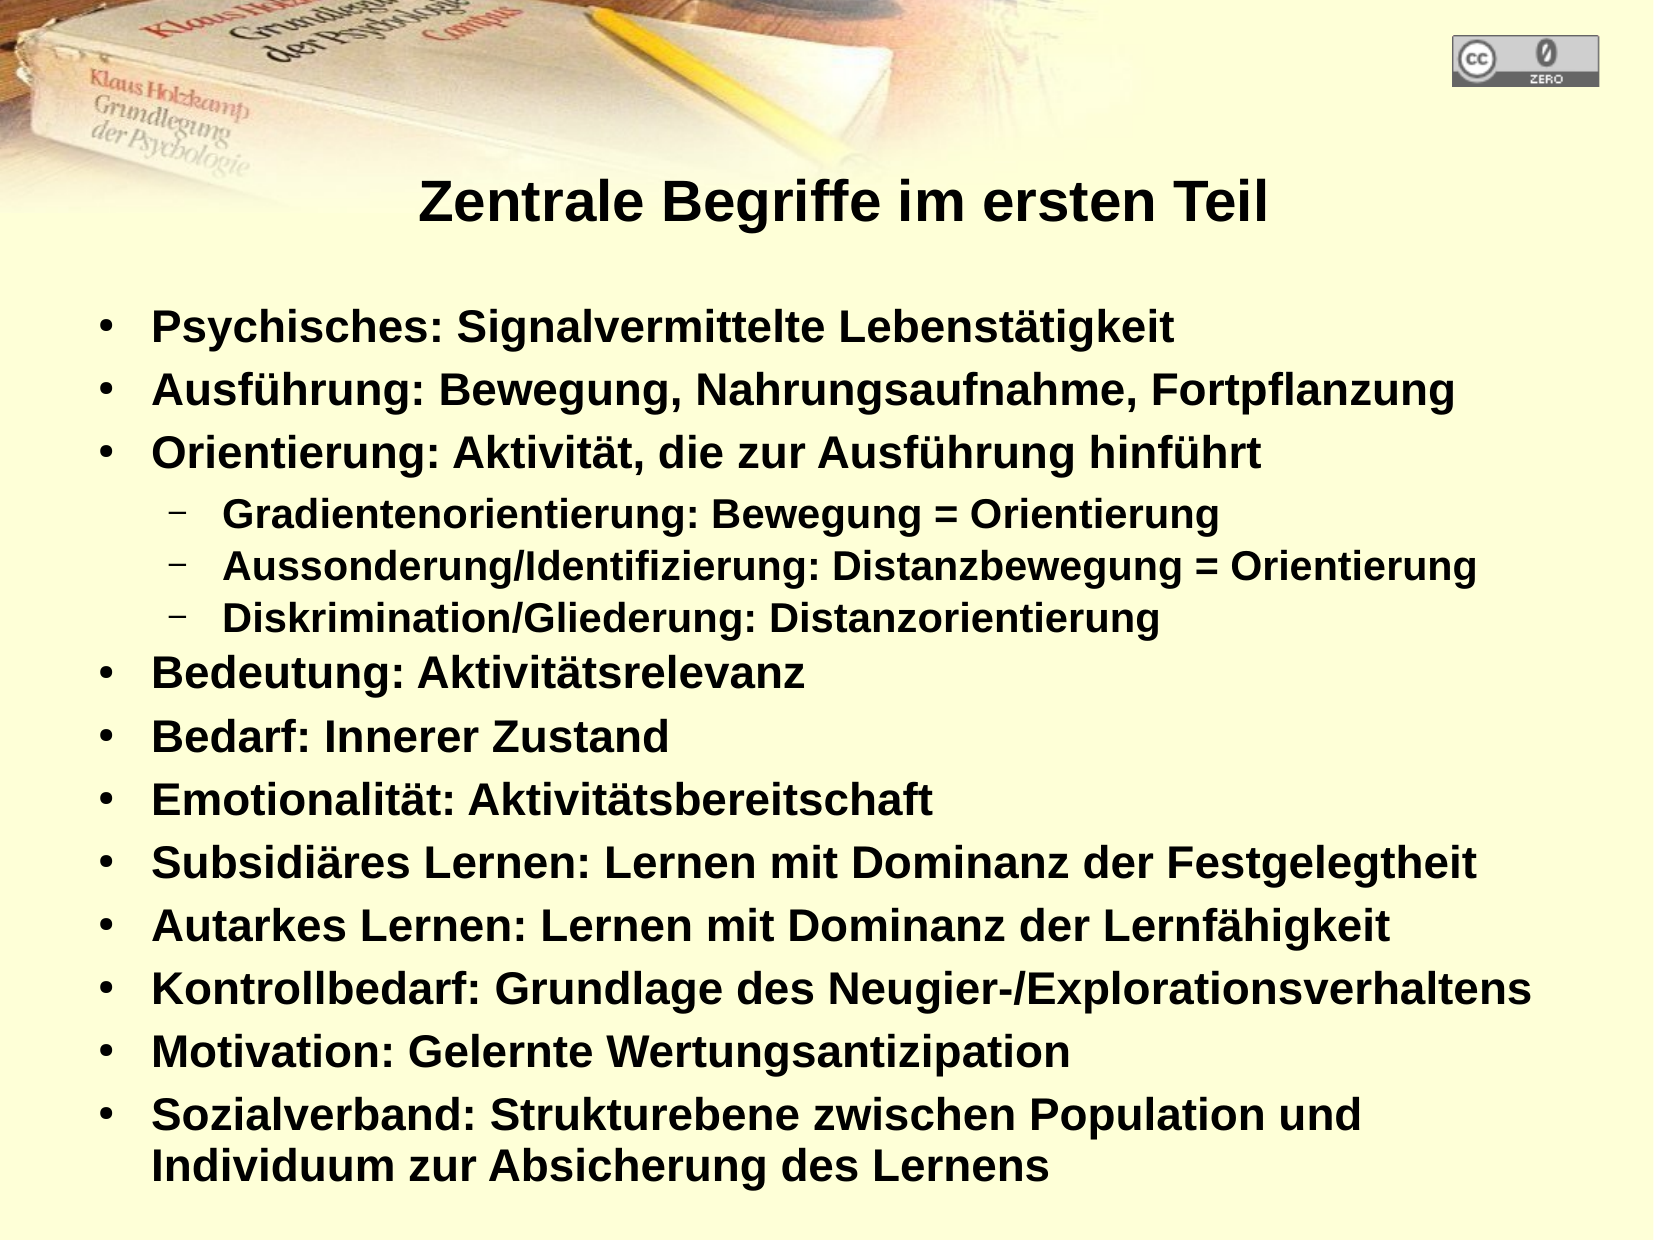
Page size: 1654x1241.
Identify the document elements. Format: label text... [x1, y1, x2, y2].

picture [1452, 35, 1600, 87]
title Zentrale Begriffe im ersten Teil [82, 124, 1607, 278]
picture [0, 0, 1156, 213]
list Psychisches: Signalvermittelte Lebenstätigkeit Ausführung: Bewegung, Nahrungsaufnahme, Fortpflanzung Orientierung: Aktivität, die zur Ausführung hinführt Gradientenorientierung: Bewegung = Orientierung Aussonderung/Identifizierung: Distanzbewegung = Orientierung Diskrimination/Gliederung: Distanzorientierung Bedeutung: Aktivitätsrelevanz Bedarf: Innerer Zustand Emotionalität: Aktivitätsbereitschaft Subsidiäres Lernen: Lernen mit Dominanz der Festgelegtheit Autarkes Lernen: Lernen mit Dominanz der Lernfähigkeit Kontrollbedarf: Grundlage des Neugier-/Explorationsverhaltens Motivation: Gelernte Wertungsantizipation Sozialverband: Strukturebene zwischen Population und Individuum zur Absicherung des Lernens [80, 301, 1607, 1217]
